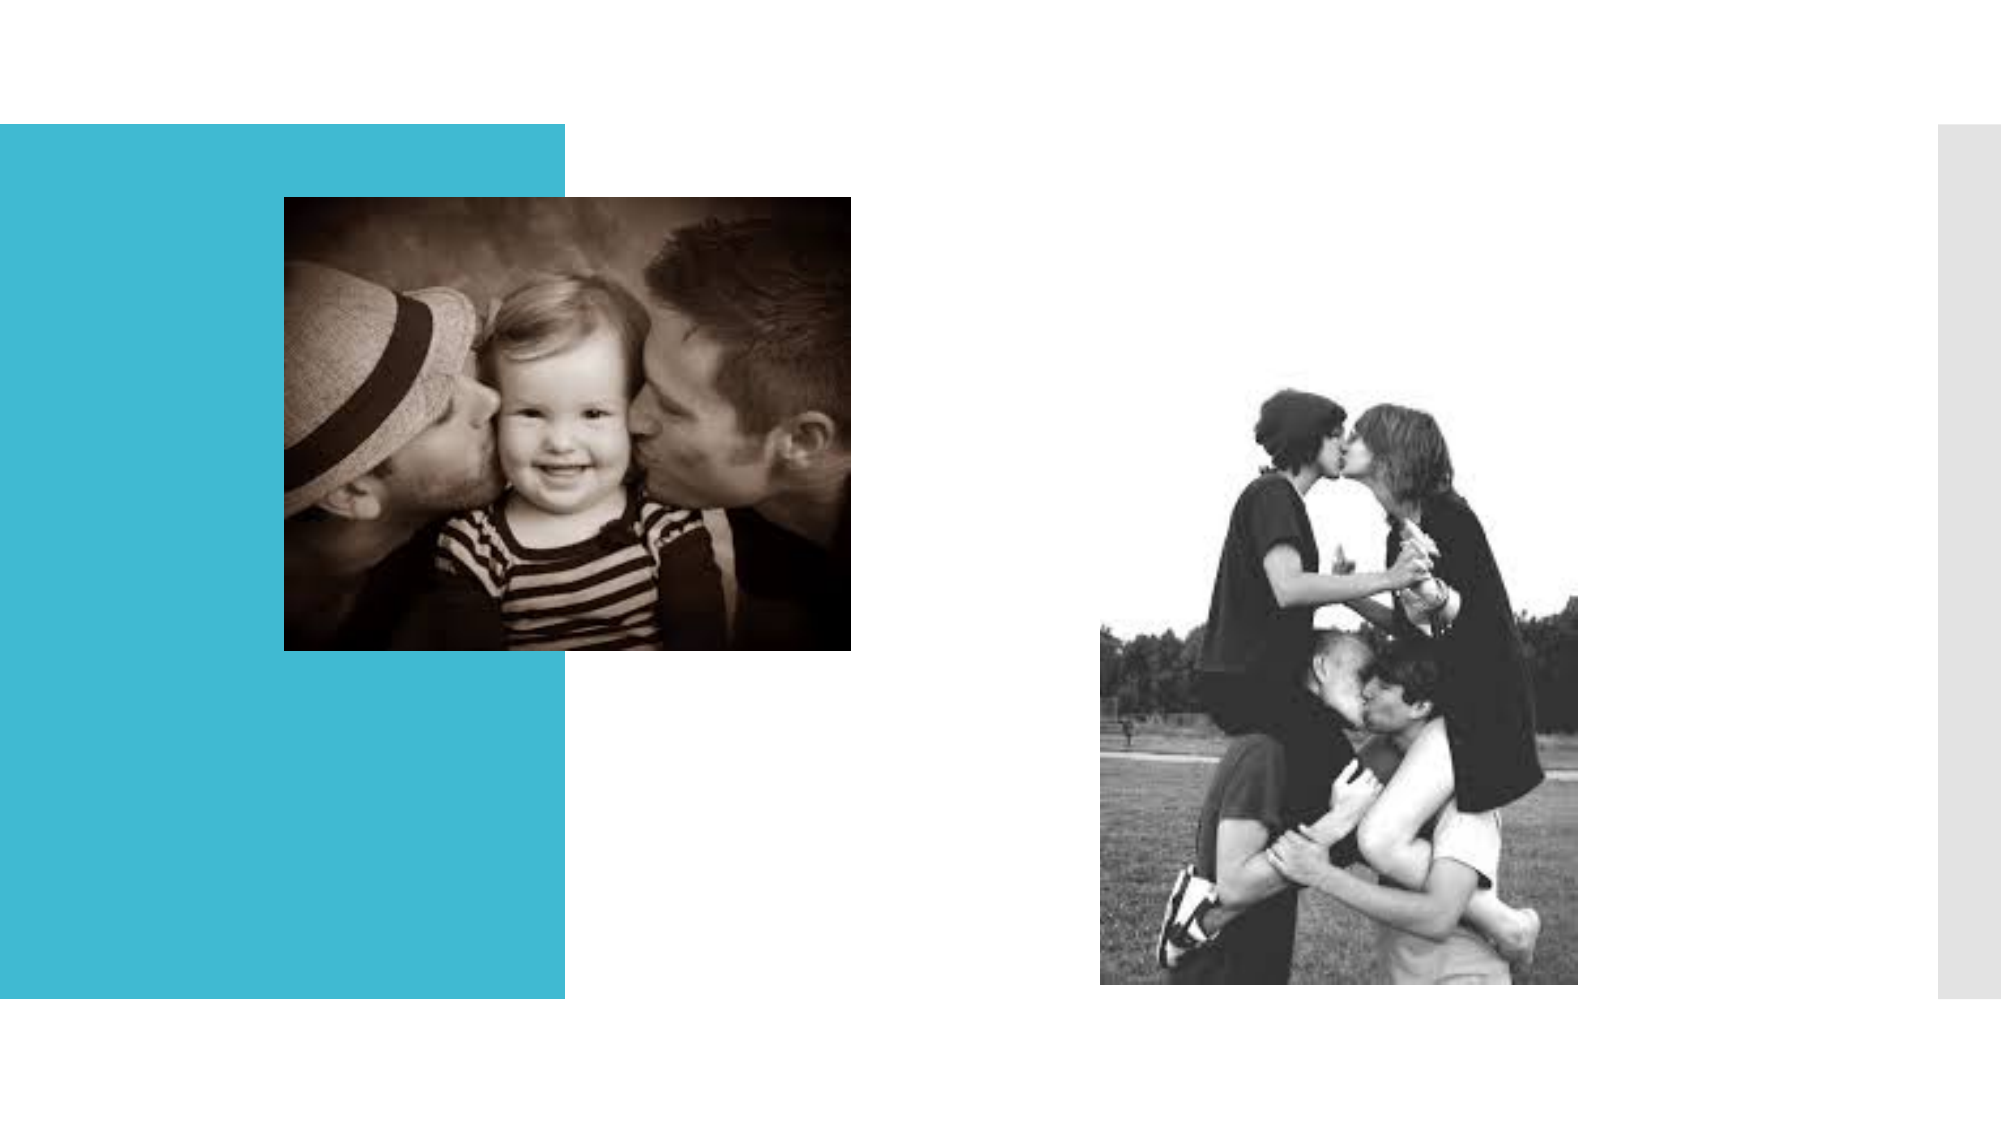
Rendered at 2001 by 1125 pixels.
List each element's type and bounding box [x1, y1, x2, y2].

picture [1100, 266, 1578, 985]
picture [284, 197, 851, 651]
